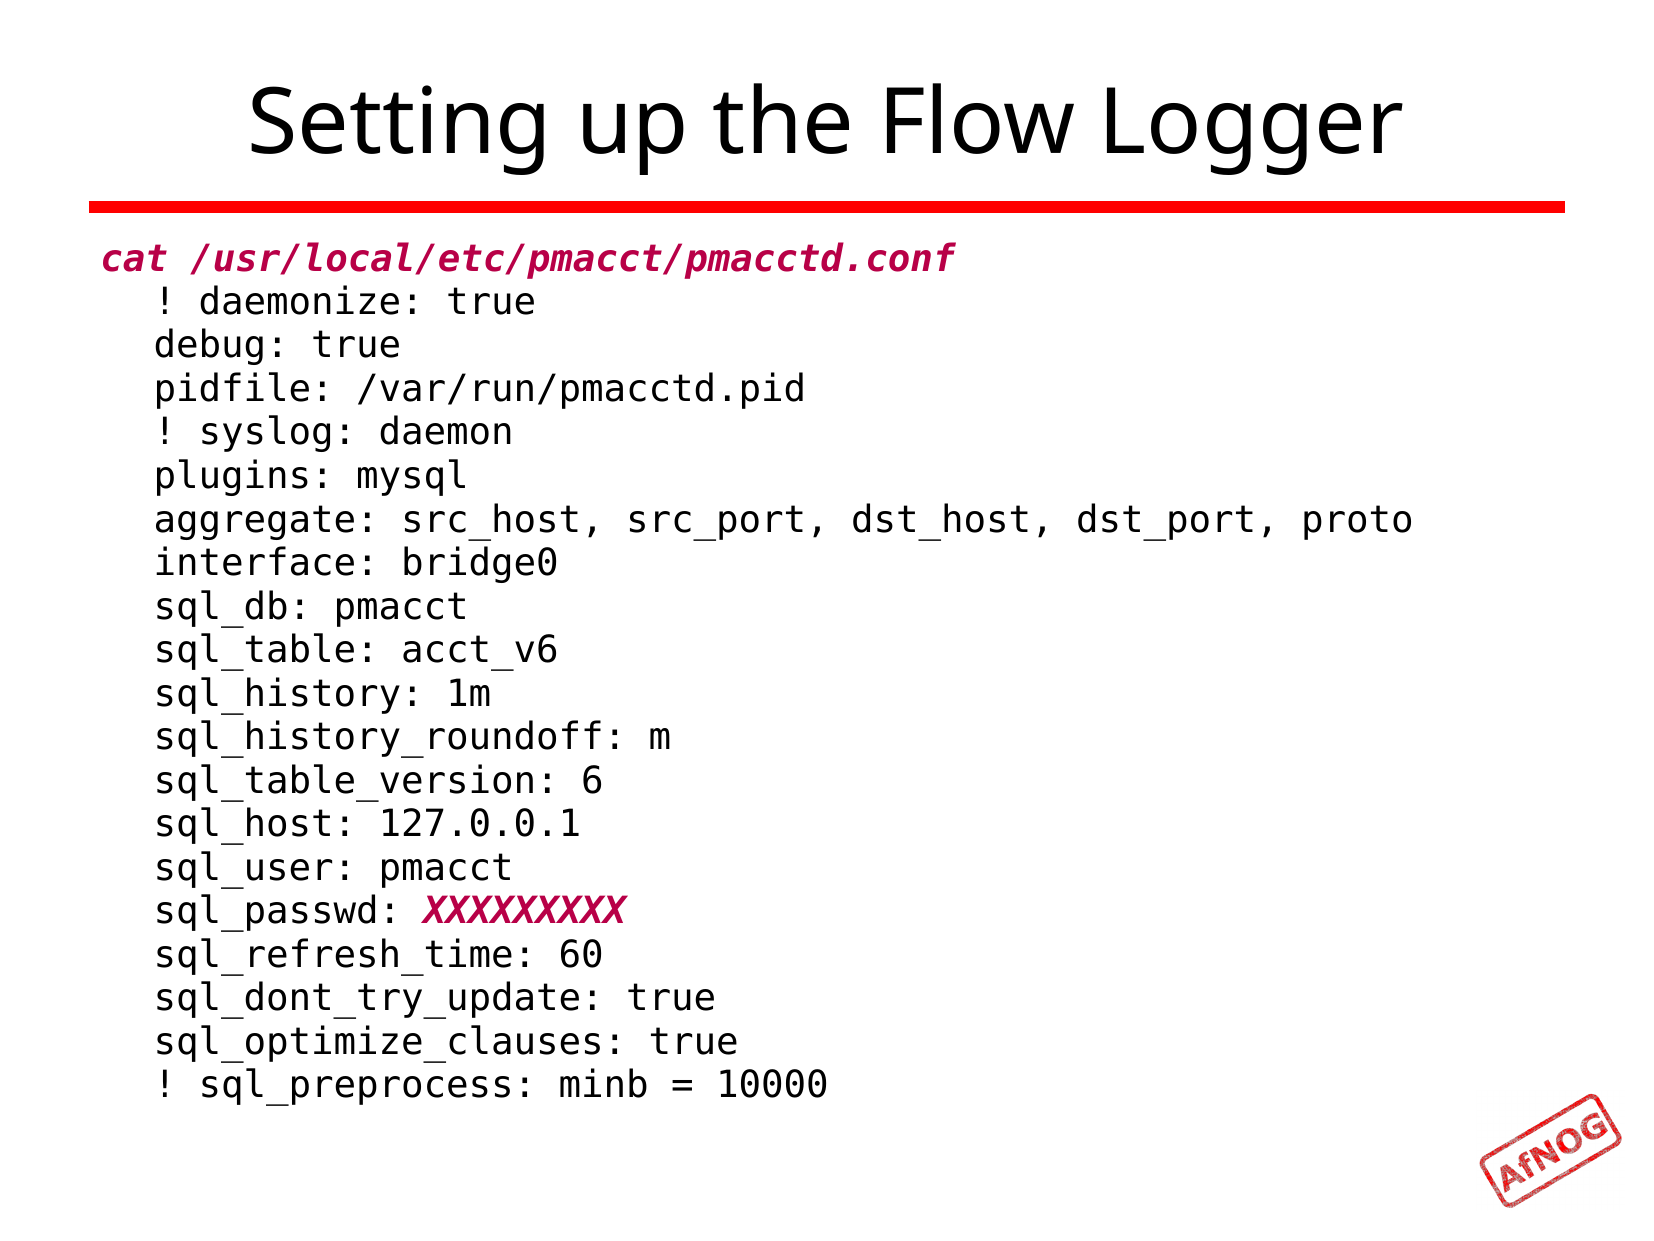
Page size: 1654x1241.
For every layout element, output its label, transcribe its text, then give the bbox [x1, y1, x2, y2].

list cat /usr/local/etc/pmacct/pmacctd.conf ! daemonize: true debug: true pidfile: /var/run/pmacctd.pid ! syslog: daemon plugins: mysql aggregate: src_host, src_port, dst_host, dst_port, proto interface: bridge0 sql_db: pmacct sql_table: acct_v6 sql_history: 1m sql_history_roundoff: m sql_table_version: 6 sql_host: 127.0.0.1 sql_user: pmacct sql_passwd: XXXXXXXXX sql_refresh_time: 60 sql_dont_try_update: true sql_optimize_clauses: true ! sql_preprocess: minb = 10000 [82, 236, 1571, 1108]
title Setting up the Flow Logger [88, 29, 1565, 207]
picture [1476, 1090, 1625, 1211]
